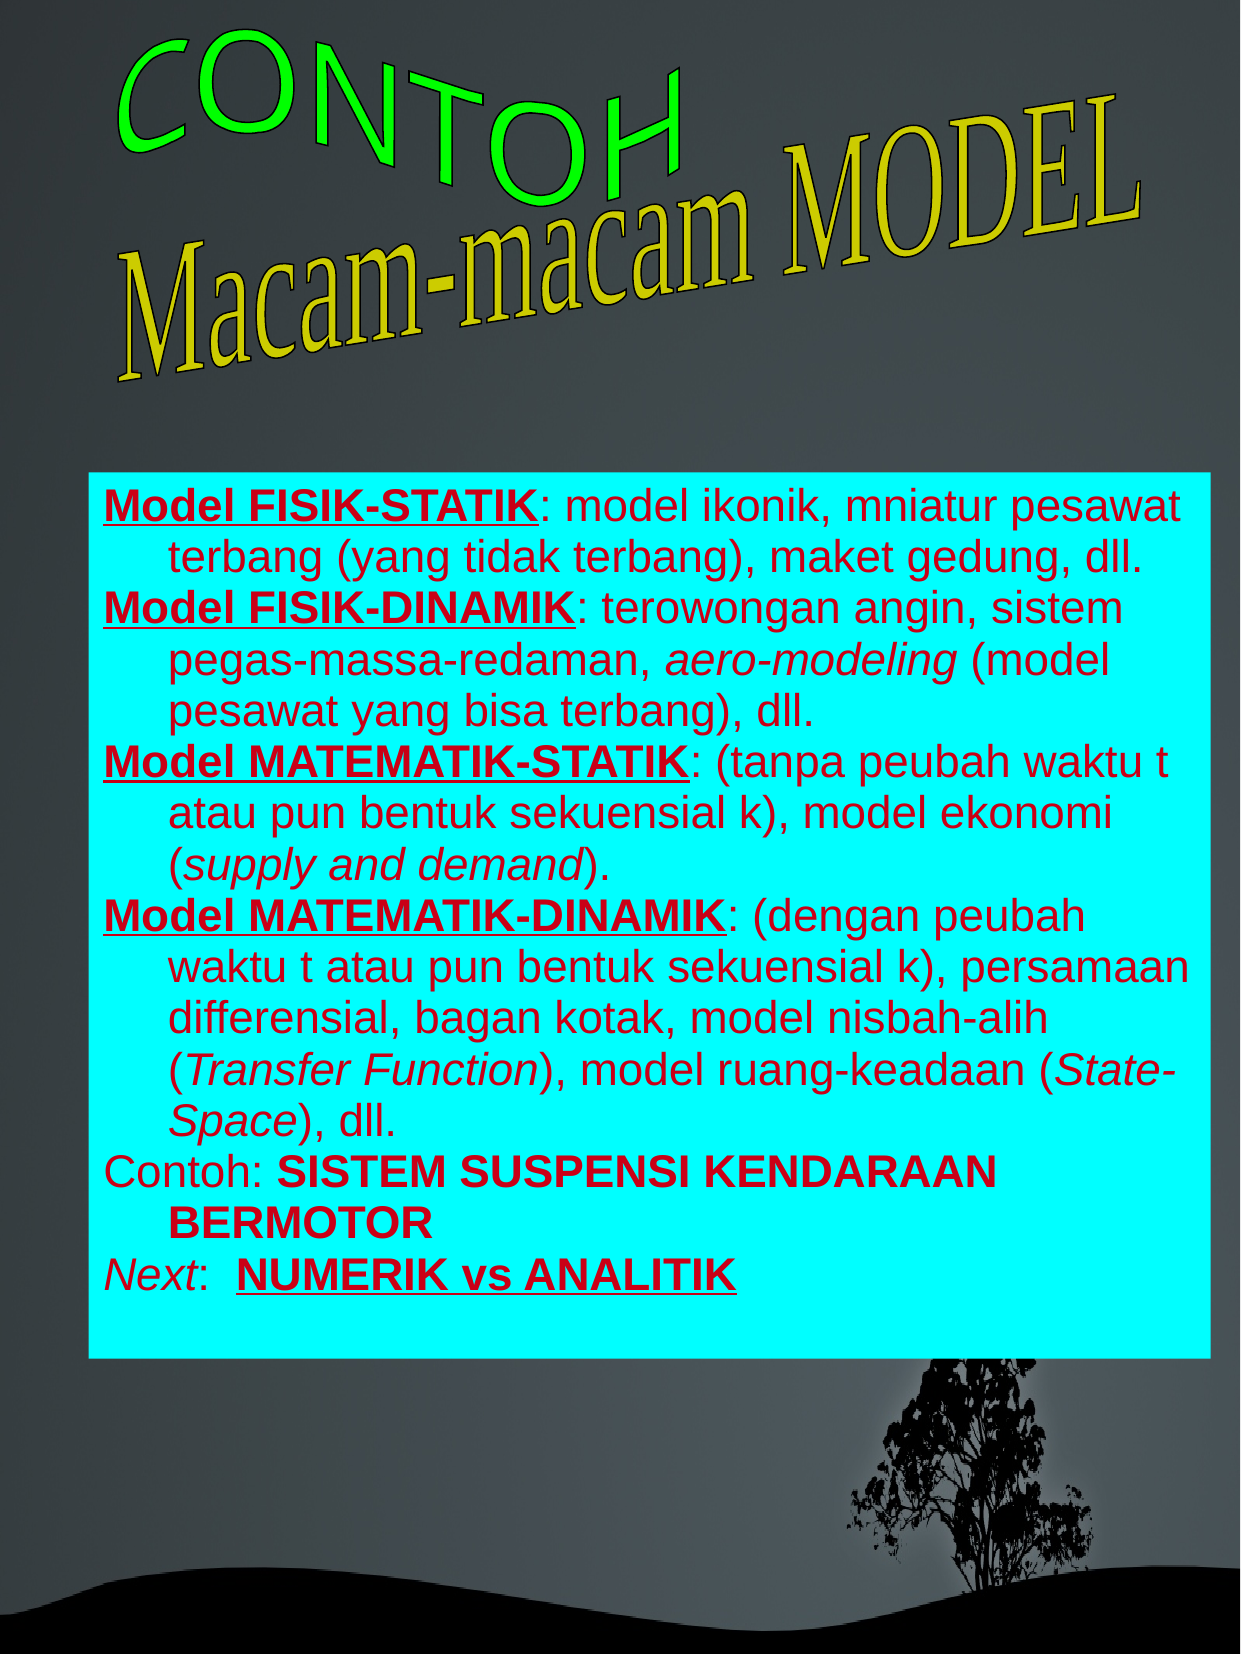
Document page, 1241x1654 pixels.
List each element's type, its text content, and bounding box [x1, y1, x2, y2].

text_box CONTOH [118, 39, 189, 153]
text_box CONTOH [490, 101, 585, 207]
text_box Macam-macam MODEL [210, 272, 251, 368]
text_box Macam-macam MODEL [256, 263, 295, 359]
text_box Macam-macam MODEL [783, 133, 870, 275]
text_box Macam-macam MODEL [541, 218, 583, 314]
text_box Macam-macam MODEL [118, 240, 204, 382]
picture [0, 0, 1241, 1654]
text_box CONTOH [199, 29, 294, 134]
text_box Macam-macam MODEL [876, 125, 943, 258]
text_box Macam-macam MODEL [1086, 93, 1141, 227]
text_box Macam-macam MODEL [1023, 100, 1079, 237]
text_box CONTOH [409, 70, 484, 187]
text_box CONTOH [607, 67, 680, 201]
text_box Macam-macam MODEL [301, 257, 343, 353]
text_box Macam-macam MODEL [427, 274, 455, 294]
text_box Macam-macam MODEL [587, 210, 627, 305]
text_box Macam-macam MODEL [345, 243, 422, 346]
text_box Macam-macam MODEL [632, 204, 674, 300]
text_box Macam-macam MODEL [949, 115, 1017, 249]
text_box Model FISIK-STATIK: model ikonik, mniatur pesawat terbang (yang tidak terbang), maket gedung, dll. Model FISIK-DINAMIK: terowongan angin, sistem pegas-massa-redaman, aero-modeling (model pesawat yang bisa terbang), dll. Model MATEMATIK-STATIK: (tanpa peubah waktu t atau pun bentuk sekuensial k), model ekonomi (supply and demand). Model MATEMATIK-DINAMIK: (dengan peubah waktu t atau pun bentuk sekuensial k), persamaan differensial, bagan kotak, model nisbah-alih (Transfer Function), model ruang-keadaan (State-Space), dll. Contoh: SISTEM SUSPENSI KENDARAAN BERMOTOR Next: NUMERIK vs ANALITIK [88, 472, 1211, 1359]
text_box CONTOH [316, 41, 395, 168]
text_box Macam-macam MODEL [460, 225, 537, 327]
text_box Macam-macam MODEL [677, 190, 754, 293]
